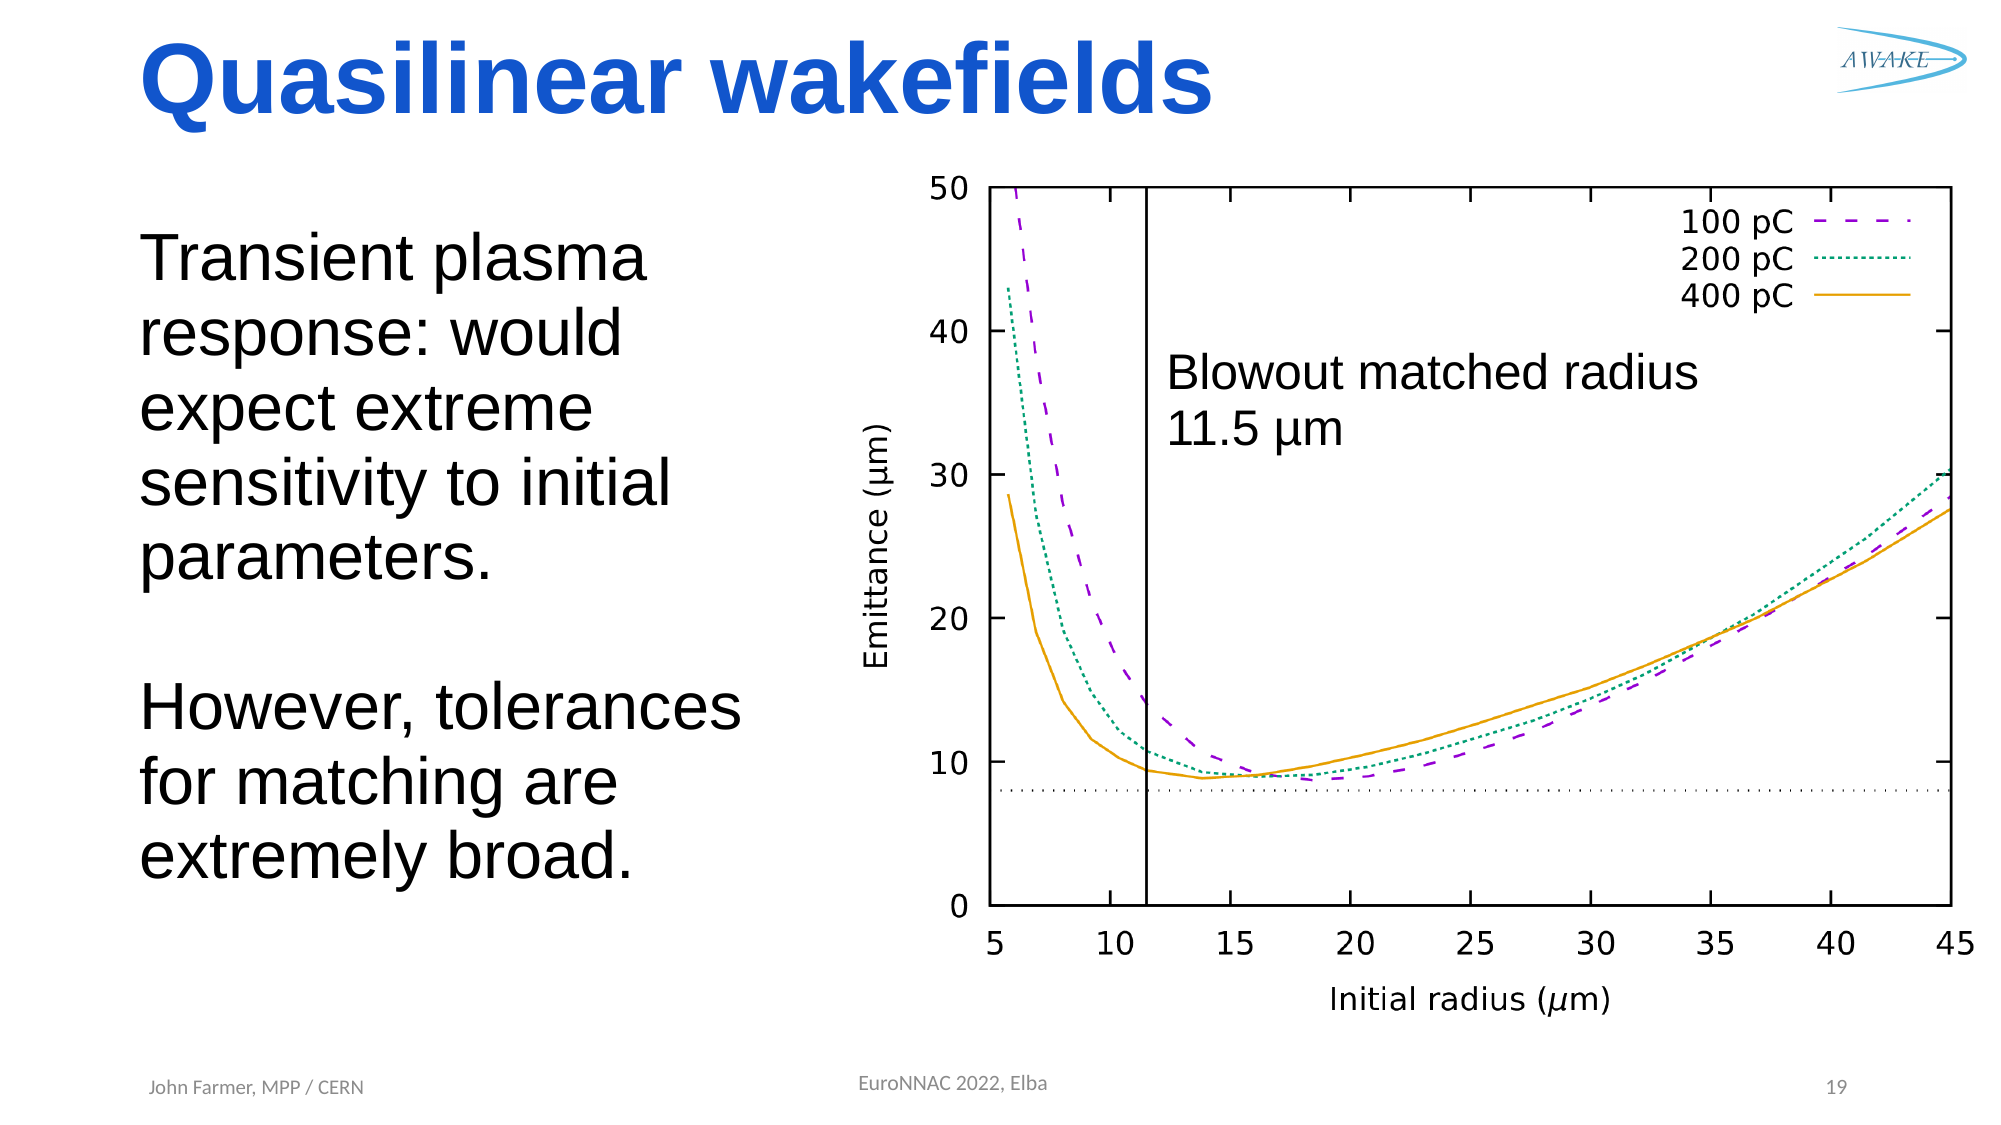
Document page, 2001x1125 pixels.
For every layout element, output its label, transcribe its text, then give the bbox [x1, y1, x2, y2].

title Quasilinear wakefields [139, 22, 1759, 135]
text_box Blowout matched radius 11.5 µm [1151, 336, 1715, 464]
picture [1837, 27, 1967, 93]
text_box Transient plasma response: would expect extreme sensitivity to initial parameters. However, tolerances for matching are extremely broad. [139, 220, 805, 1125]
picture [826, 157, 1994, 1028]
